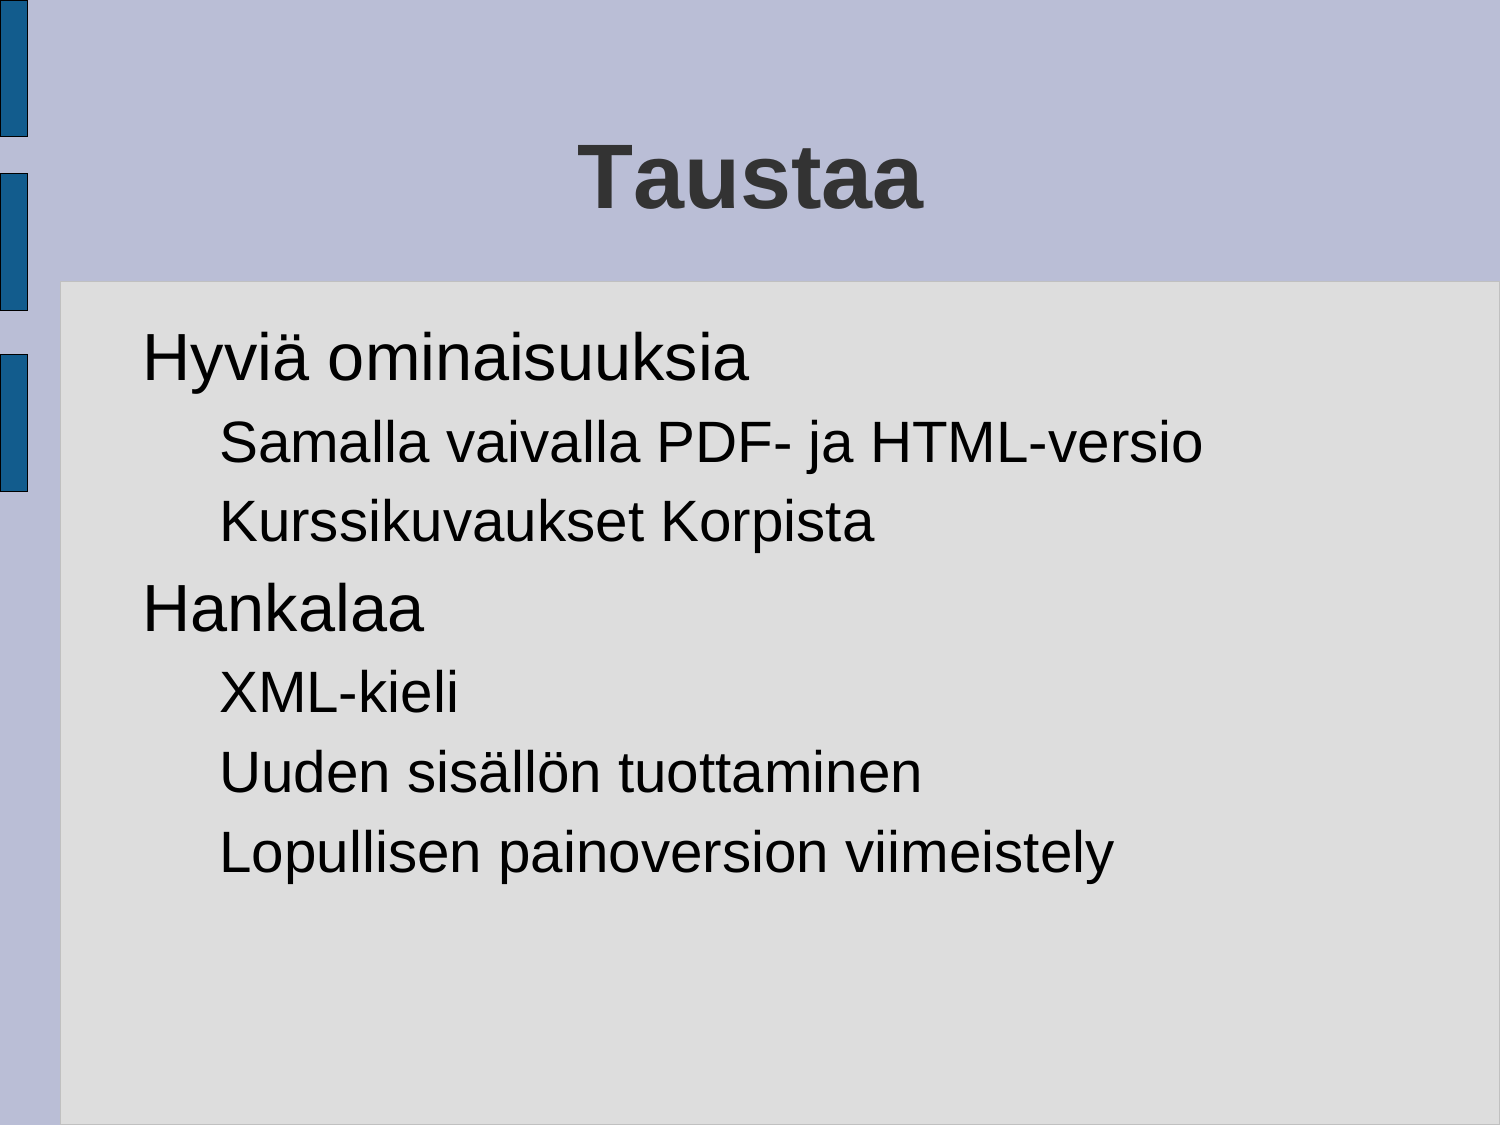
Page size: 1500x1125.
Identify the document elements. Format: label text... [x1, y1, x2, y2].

list Hyviä ominaisuuksia Samalla vaivalla PDF- ja HTML-versio Kurssikuvaukset Korpista Hankalaa XML-kieli Uuden sisällön tuottaminen Lopullisen painoversion viimeistely [110, 312, 1392, 1037]
title Taustaa [110, 74, 1392, 279]
